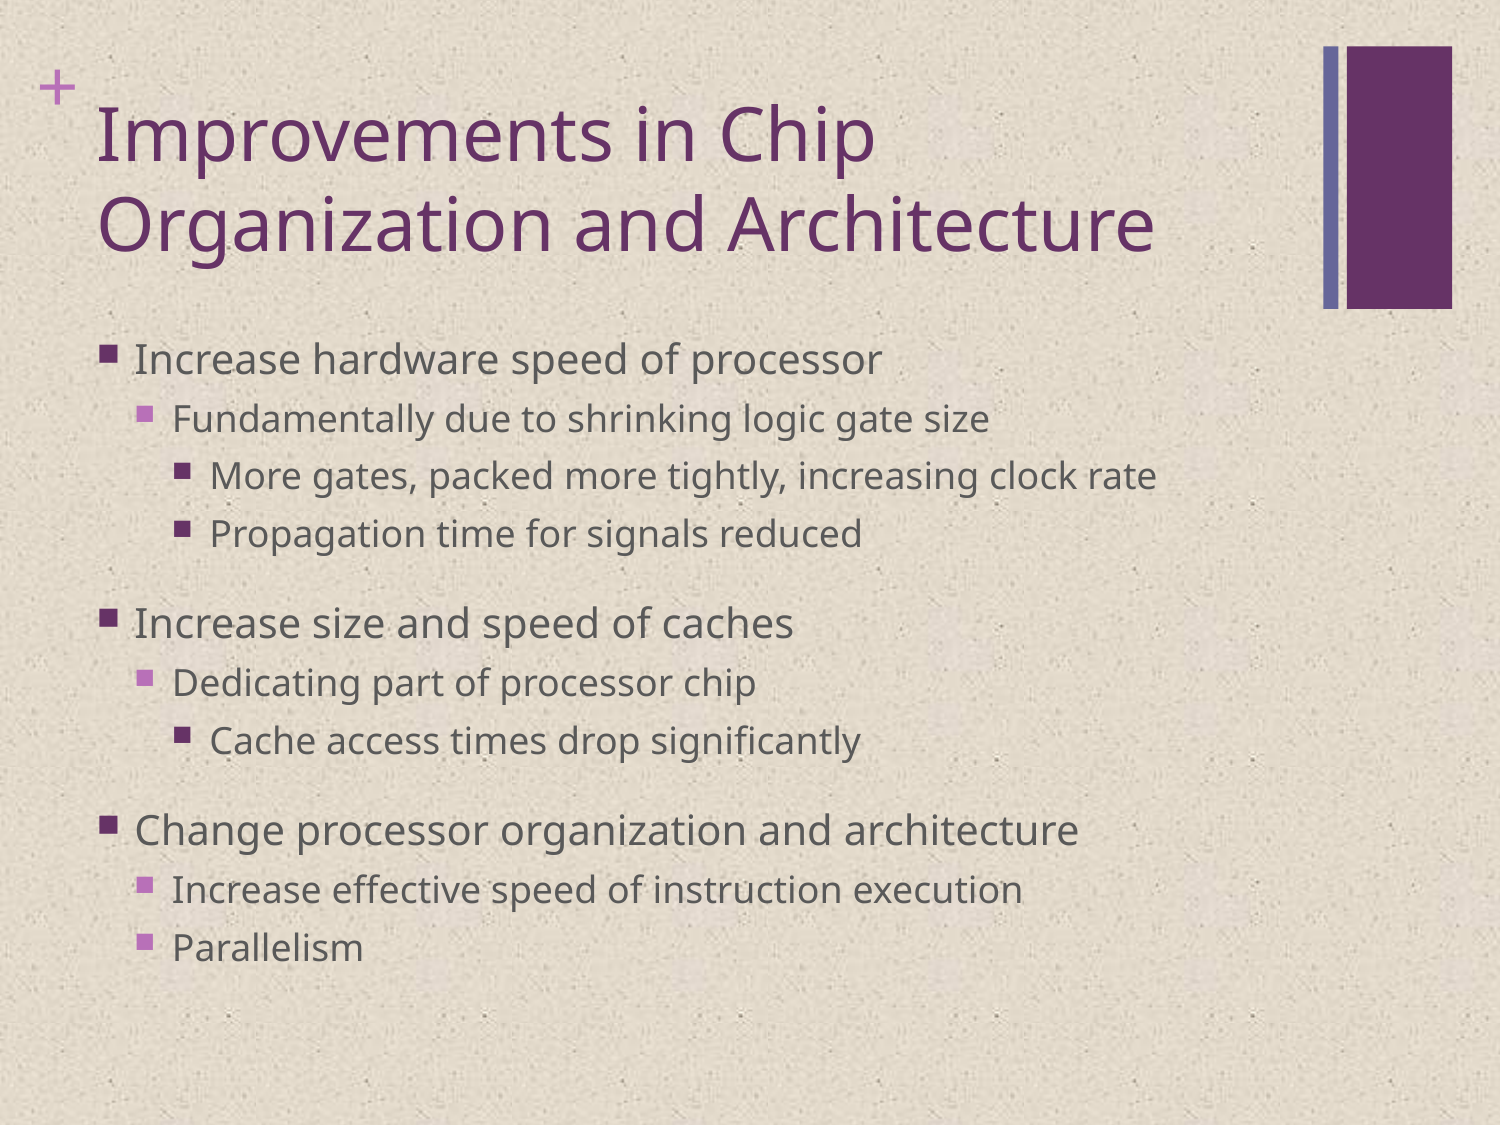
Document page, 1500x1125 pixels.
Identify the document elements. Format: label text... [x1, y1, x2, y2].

picture [0, 0, 1500, 1125]
title Improvements in Chip Organization and Architecture [81, 79, 1322, 263]
list Increase hardware speed of processor Fundamentally due to shrinking logic gate size More gates, packed more tightly, increasing clock rate Propagation time for signals reduced Increase size and speed of caches Dedicating part of processor chip Cache access times drop significantly Change processor organization and architecture Increase effective speed of instruction execution Parallelism [81, 324, 1322, 1005]
